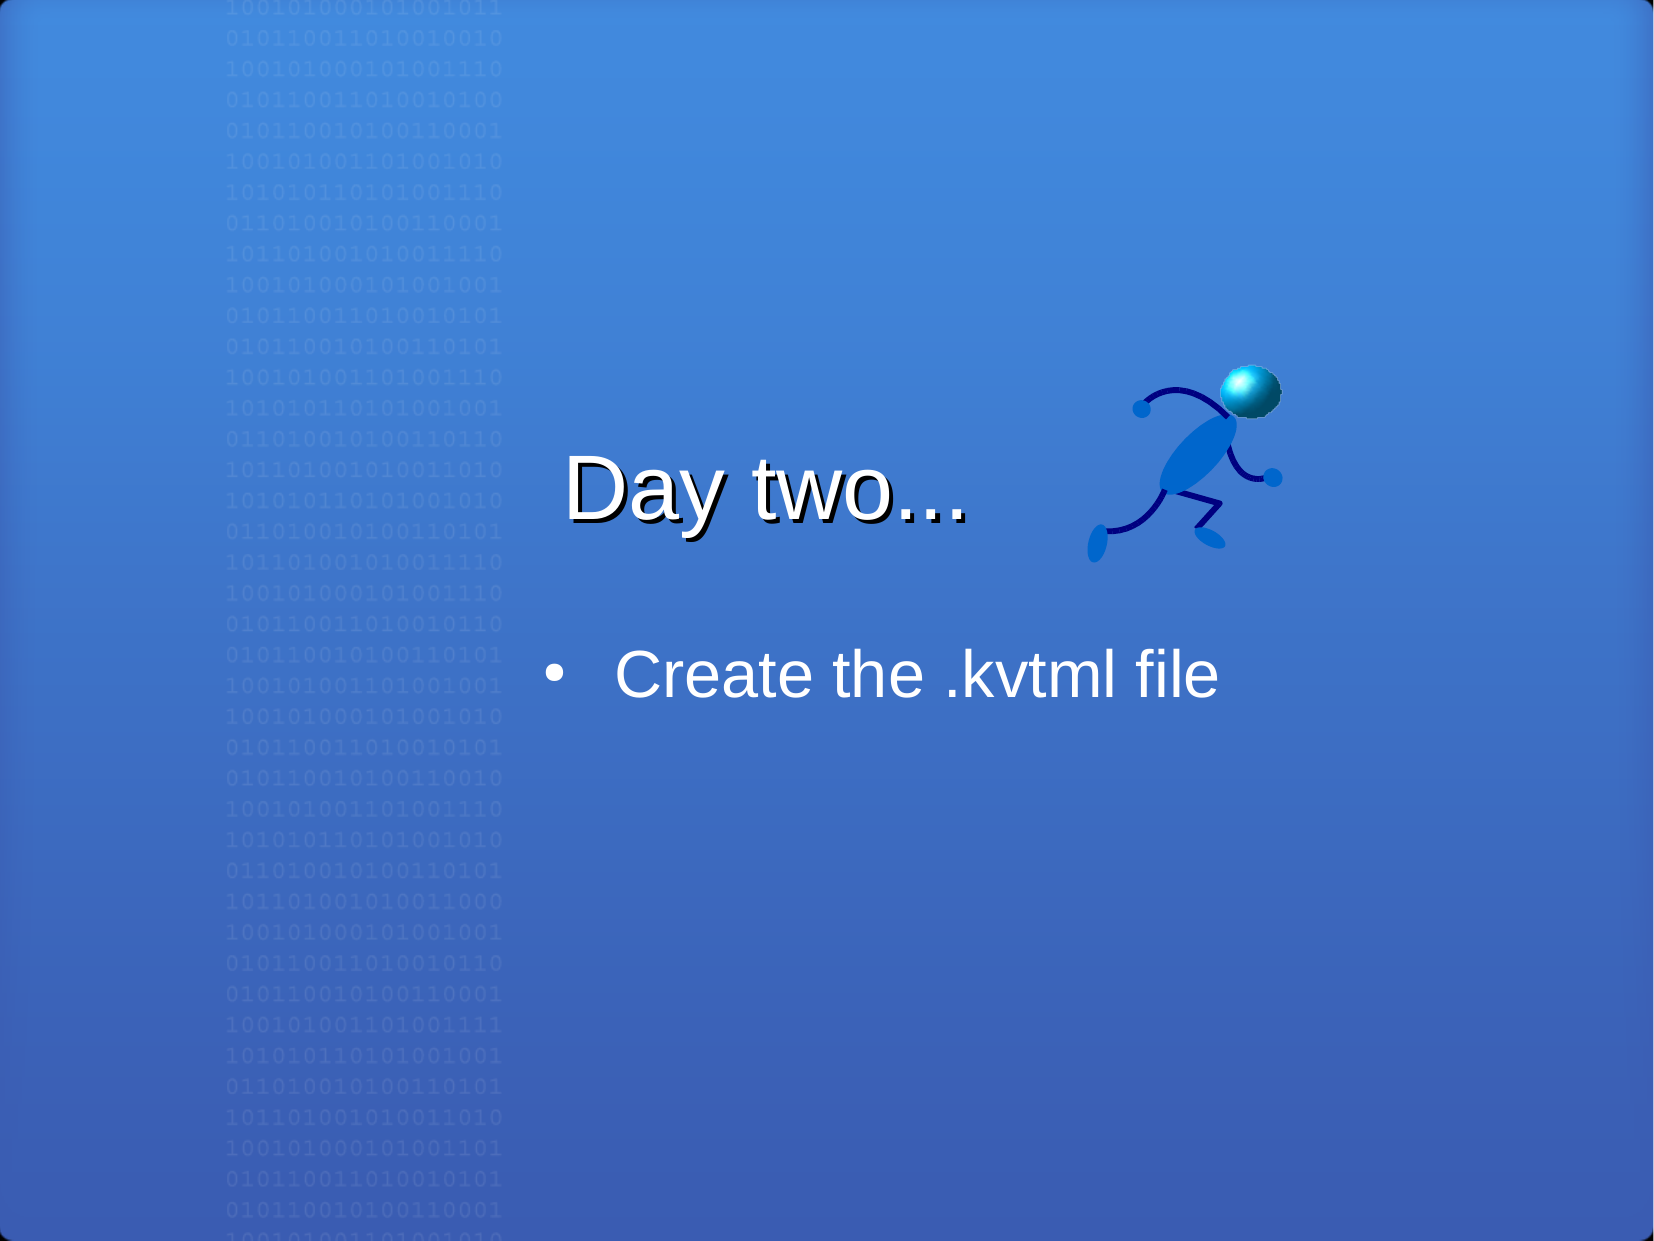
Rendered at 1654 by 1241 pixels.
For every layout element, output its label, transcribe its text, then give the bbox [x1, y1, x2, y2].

picture [0, 0, 1654, 1241]
title Day two... [562, 383, 1533, 591]
list Create the .kvtml file [525, 637, 1576, 880]
